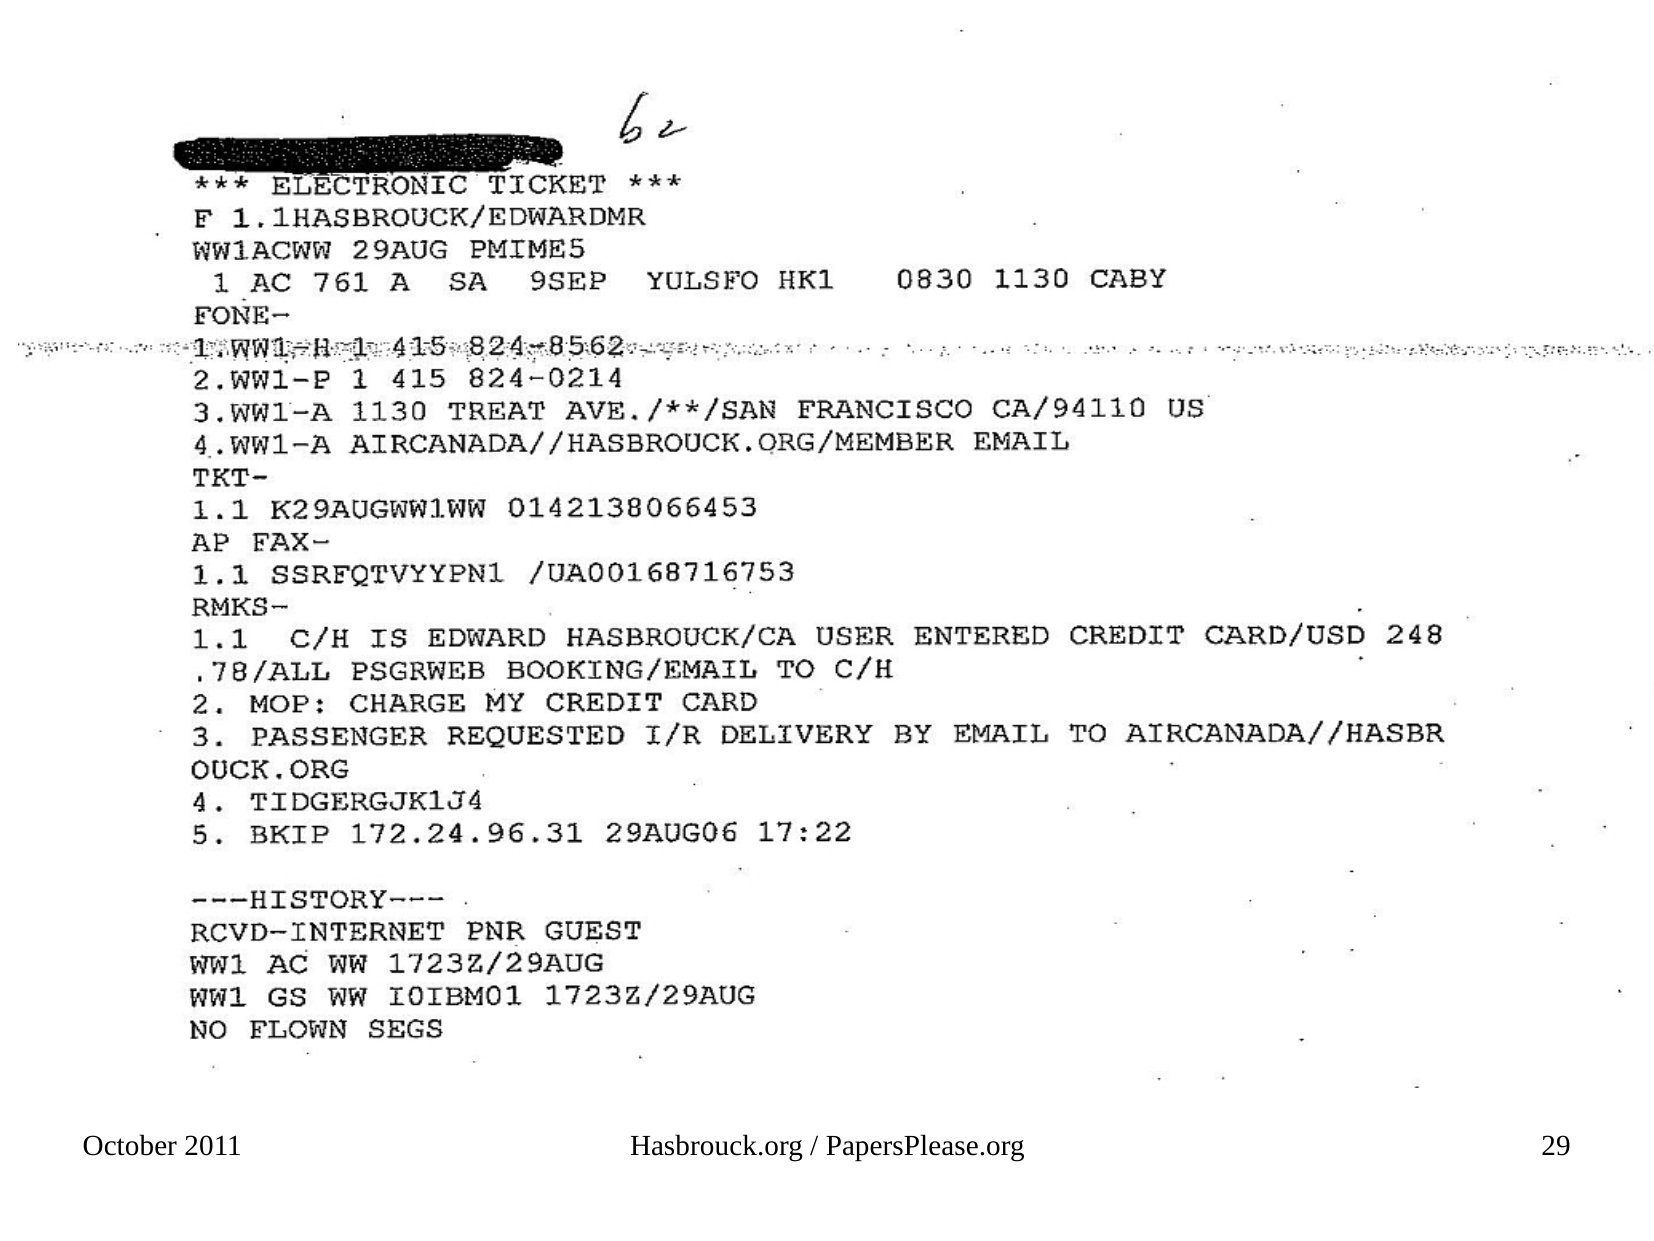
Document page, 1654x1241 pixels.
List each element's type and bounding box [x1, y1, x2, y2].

picture [18, 12, 1654, 1088]
